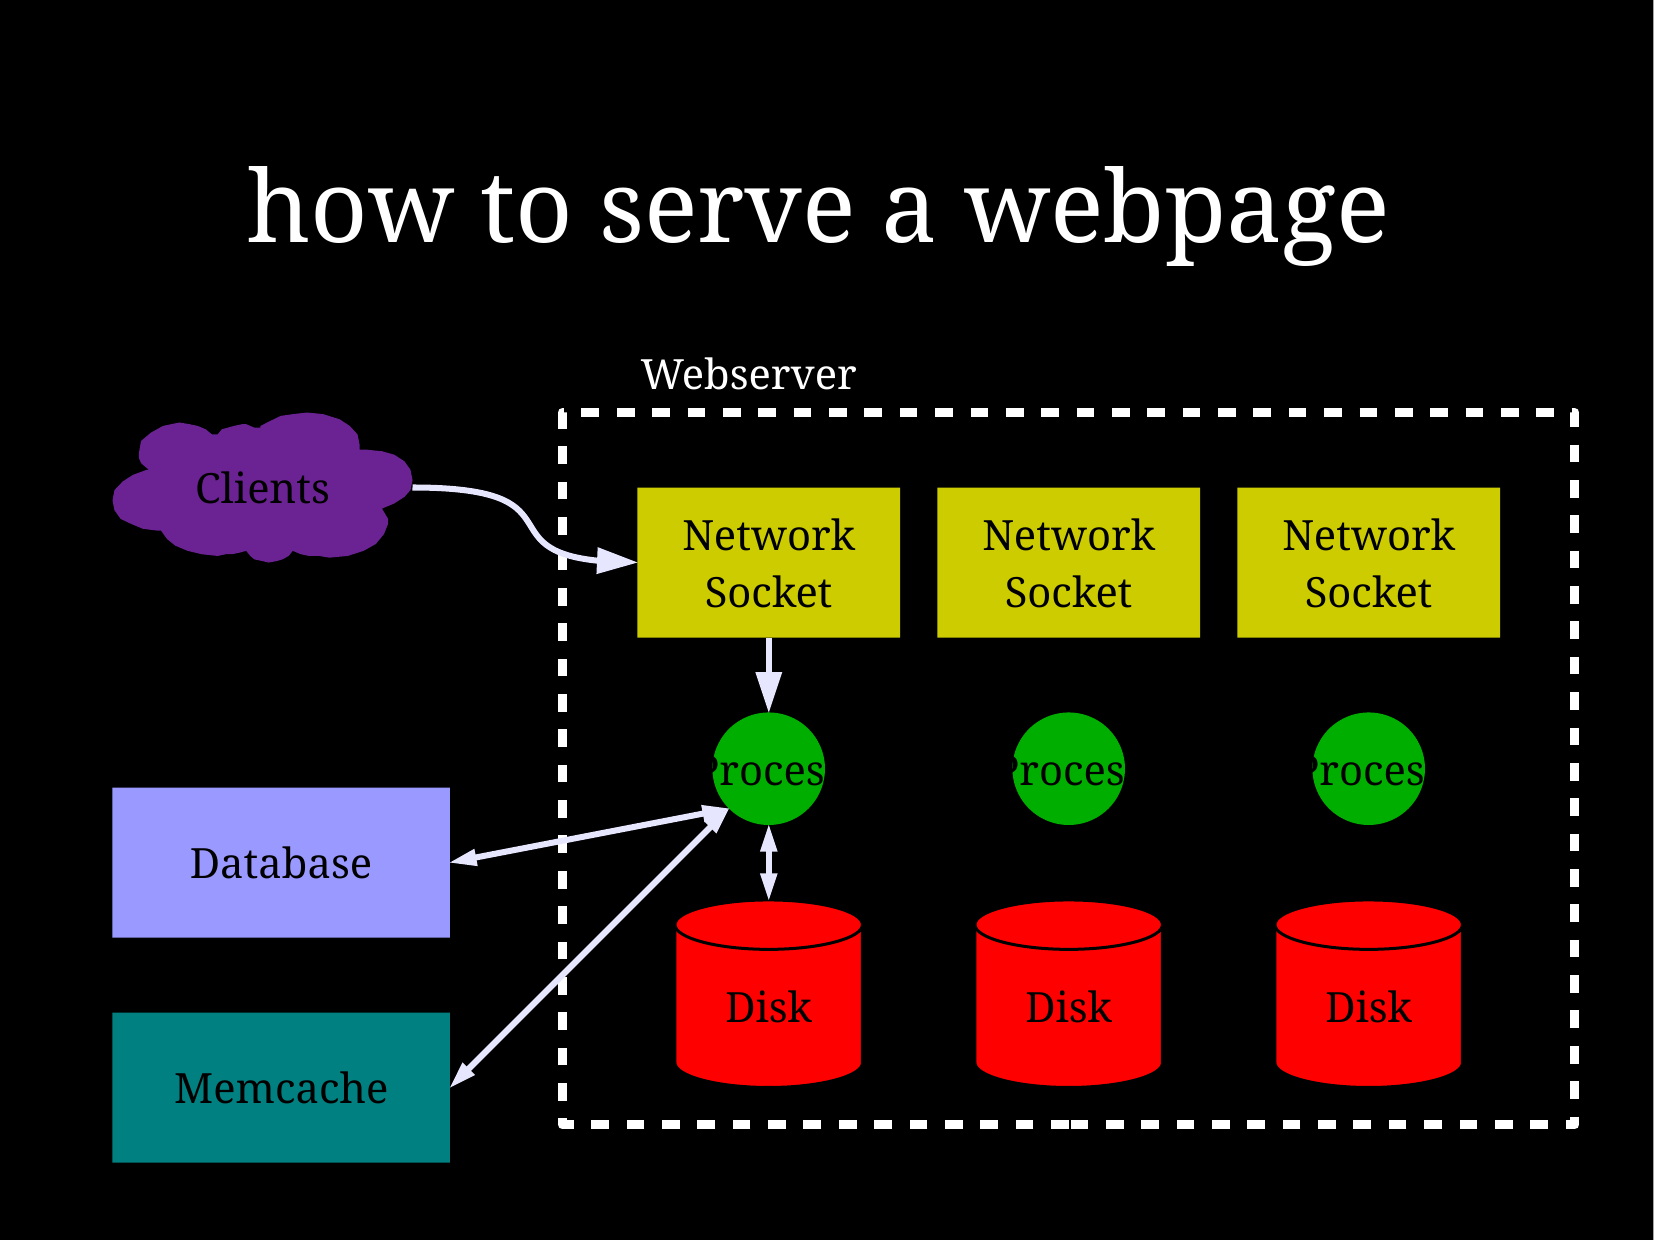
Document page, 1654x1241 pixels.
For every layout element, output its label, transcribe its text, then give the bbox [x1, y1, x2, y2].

text_box Disk [974, 925, 1163, 1088]
title how to serve a webpage [75, 107, 1564, 301]
text_box Network Socket [1237, 487, 1501, 638]
text_box Process [1312, 712, 1426, 826]
text_box Disk [1274, 925, 1463, 1088]
text_box Network Socket [937, 487, 1201, 638]
text_box Disk [674, 925, 863, 1088]
text_box Memcache [112, 1012, 450, 1163]
text_box Network Socket [637, 487, 901, 638]
text_box Clients [112, 412, 413, 563]
text_box Database [112, 787, 450, 938]
text_box Webserver [625, 337, 880, 403]
text_box Process [712, 712, 826, 825]
text_box Process [1012, 712, 1126, 826]
